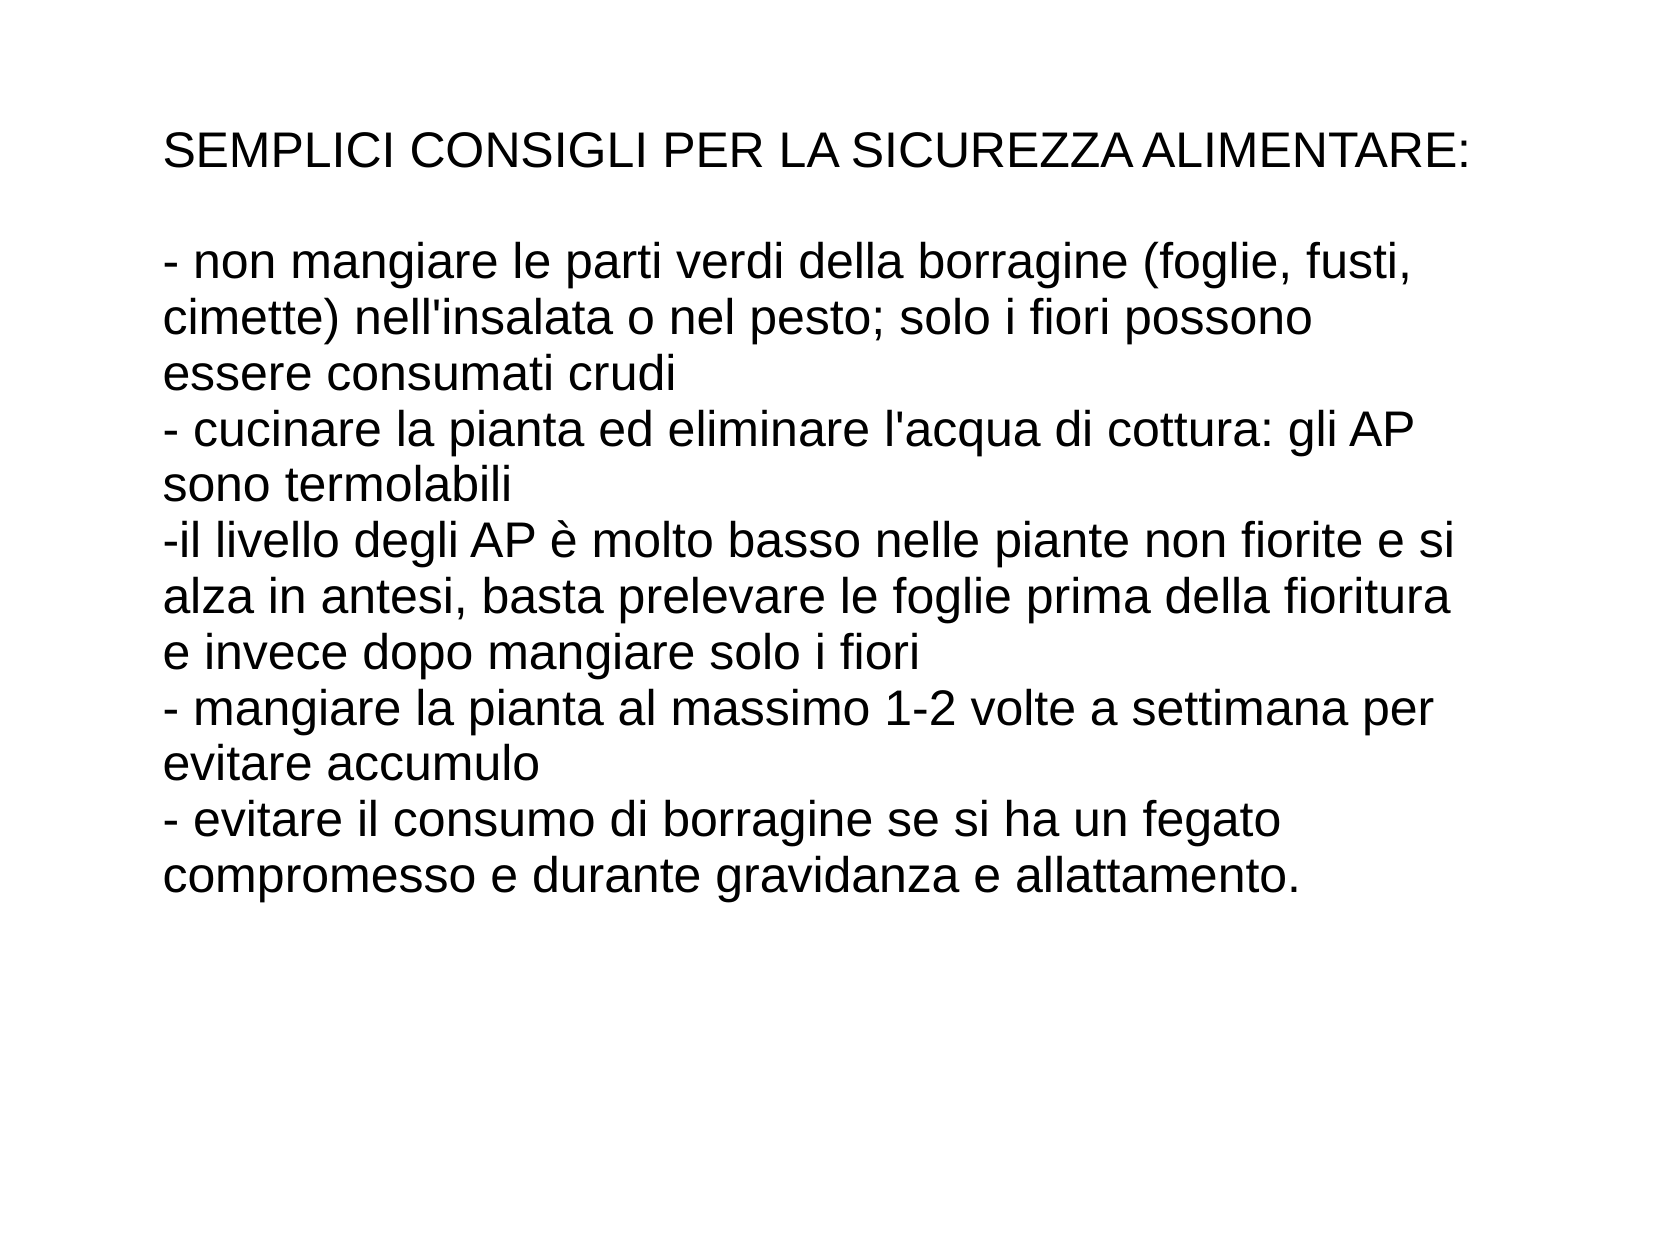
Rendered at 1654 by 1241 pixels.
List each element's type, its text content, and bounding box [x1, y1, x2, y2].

text_box SEMPLICI CONSIGLI PER LA SICUREZZA ALIMENTARE: - non mangiare le parti verdi della borragine (foglie, fusti, cimette) nell'insalata o nel pesto; solo i fiori possono essere consumati crudi - cucinare la pianta ed eliminare l'acqua di cottura: gli AP sono termolabili -il livello degli AP è molto basso nelle piante non fiorite e si alza in antesi, basta prelevare le foglie prima della fioritura e invece dopo mangiare solo i fiori - mangiare la pianta al massimo 1-2 volte a settimana per evitare accumulo - evitare il consumo di borragine se si ha un fegato compromesso e durante gravidanza e allattamento. [147, 59, 1487, 1182]
